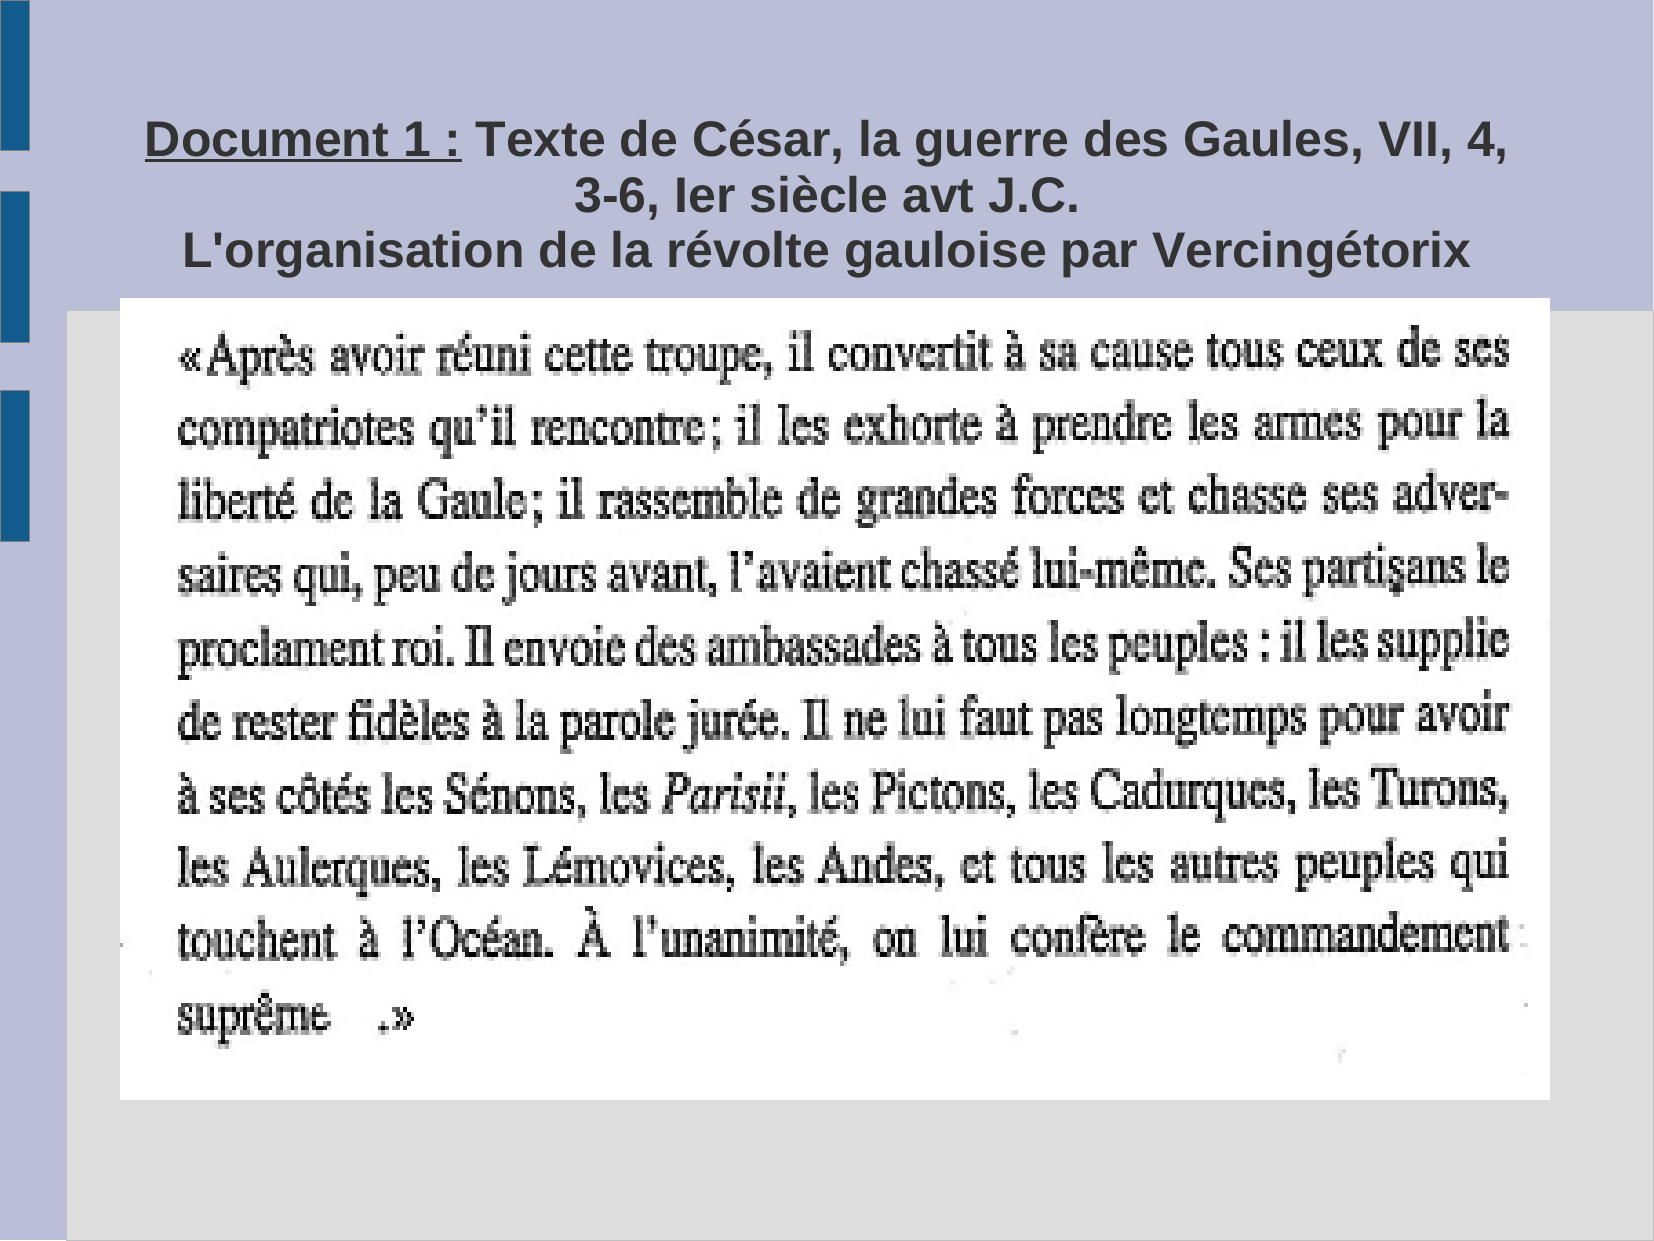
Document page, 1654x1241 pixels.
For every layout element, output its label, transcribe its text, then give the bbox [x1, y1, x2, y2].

picture [120, 298, 1550, 1100]
title Document 1 : Texte de César, la guerre des Gaules, VII, 4, 3-6, Ier siècle avt J.C. L'organisation de la révolte gauloise par Vercingétorix [121, 91, 1534, 298]
